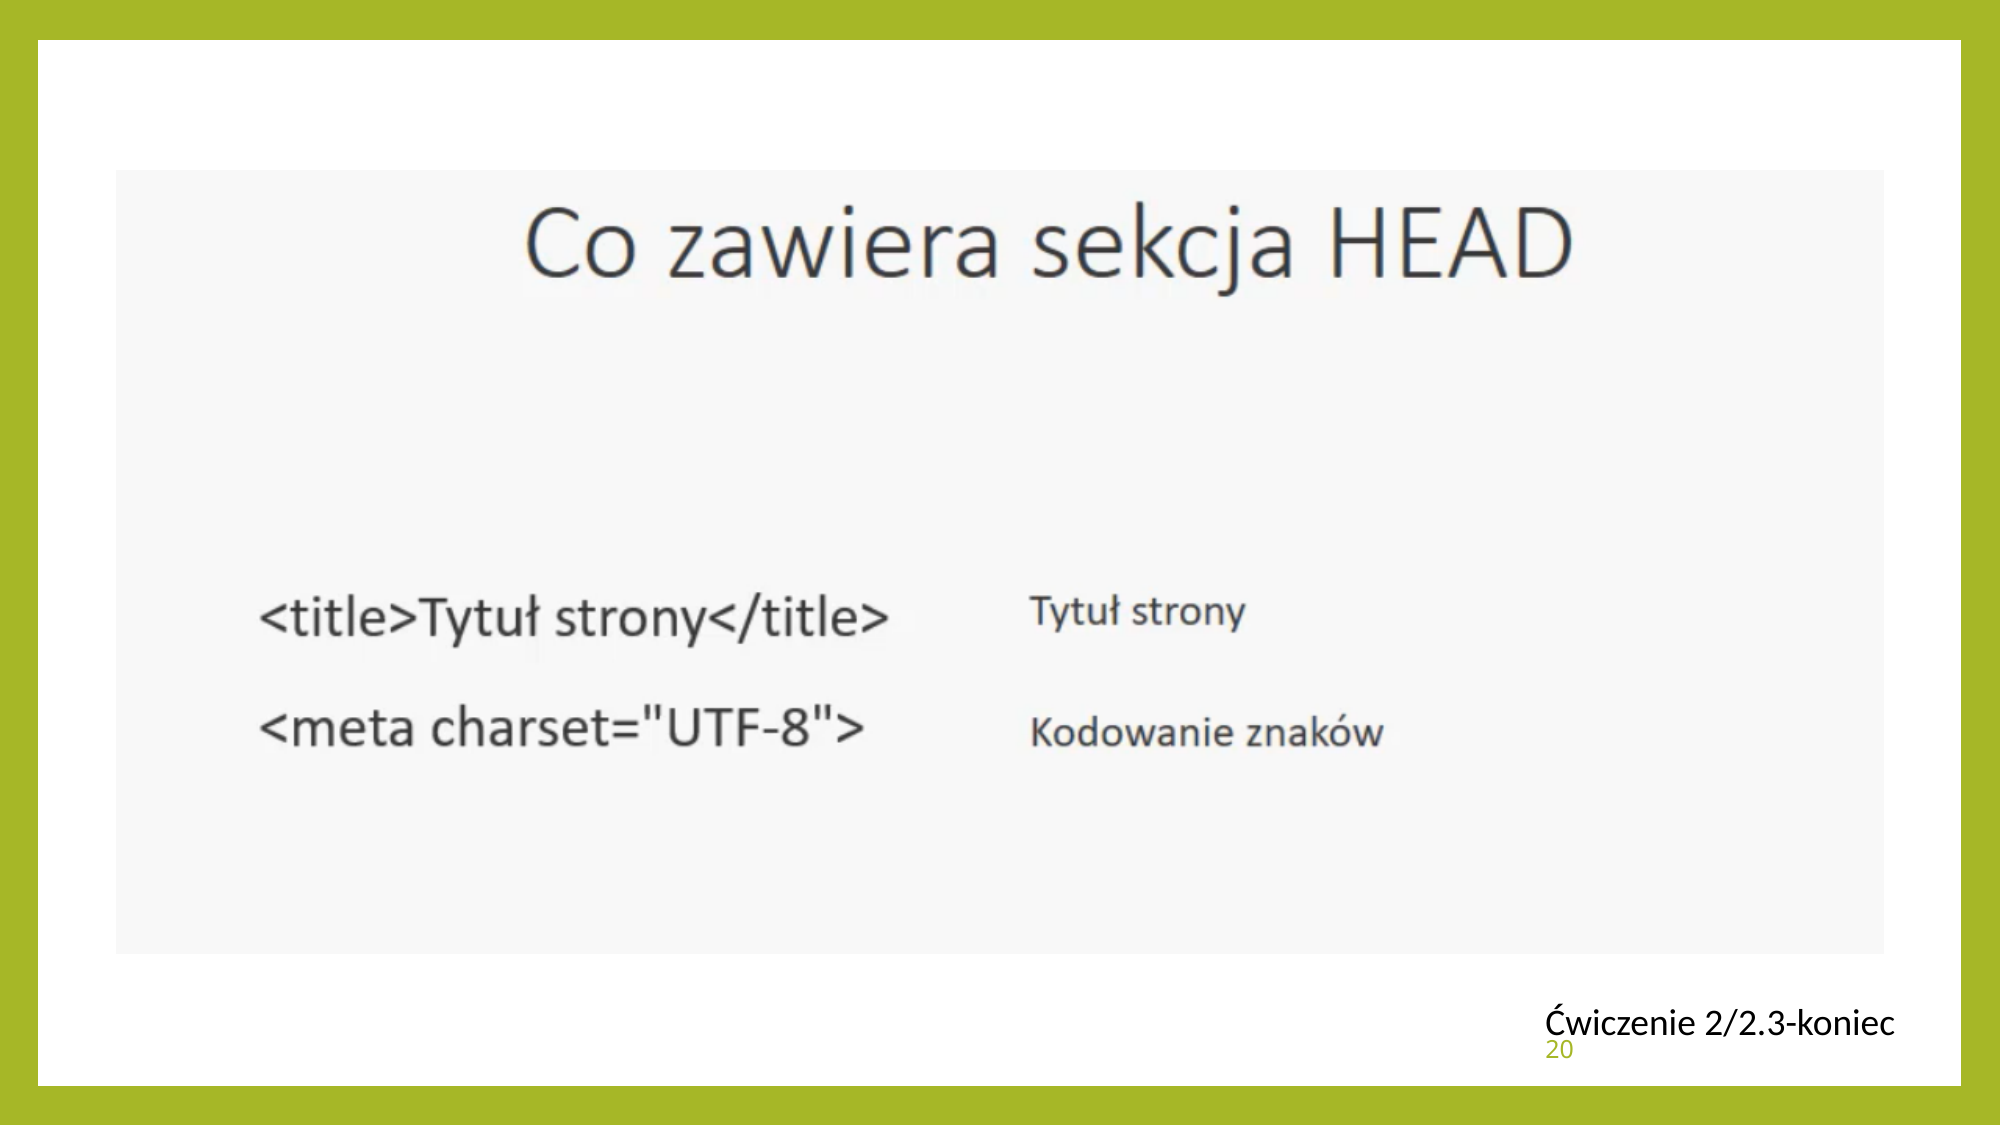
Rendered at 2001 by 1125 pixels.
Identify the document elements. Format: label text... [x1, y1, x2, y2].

picture [116, 171, 1884, 954]
text_box [1530, 1052, 1811, 1081]
text_box Ćwiczenie 2/2.3-koniec [1530, 990, 1940, 1052]
